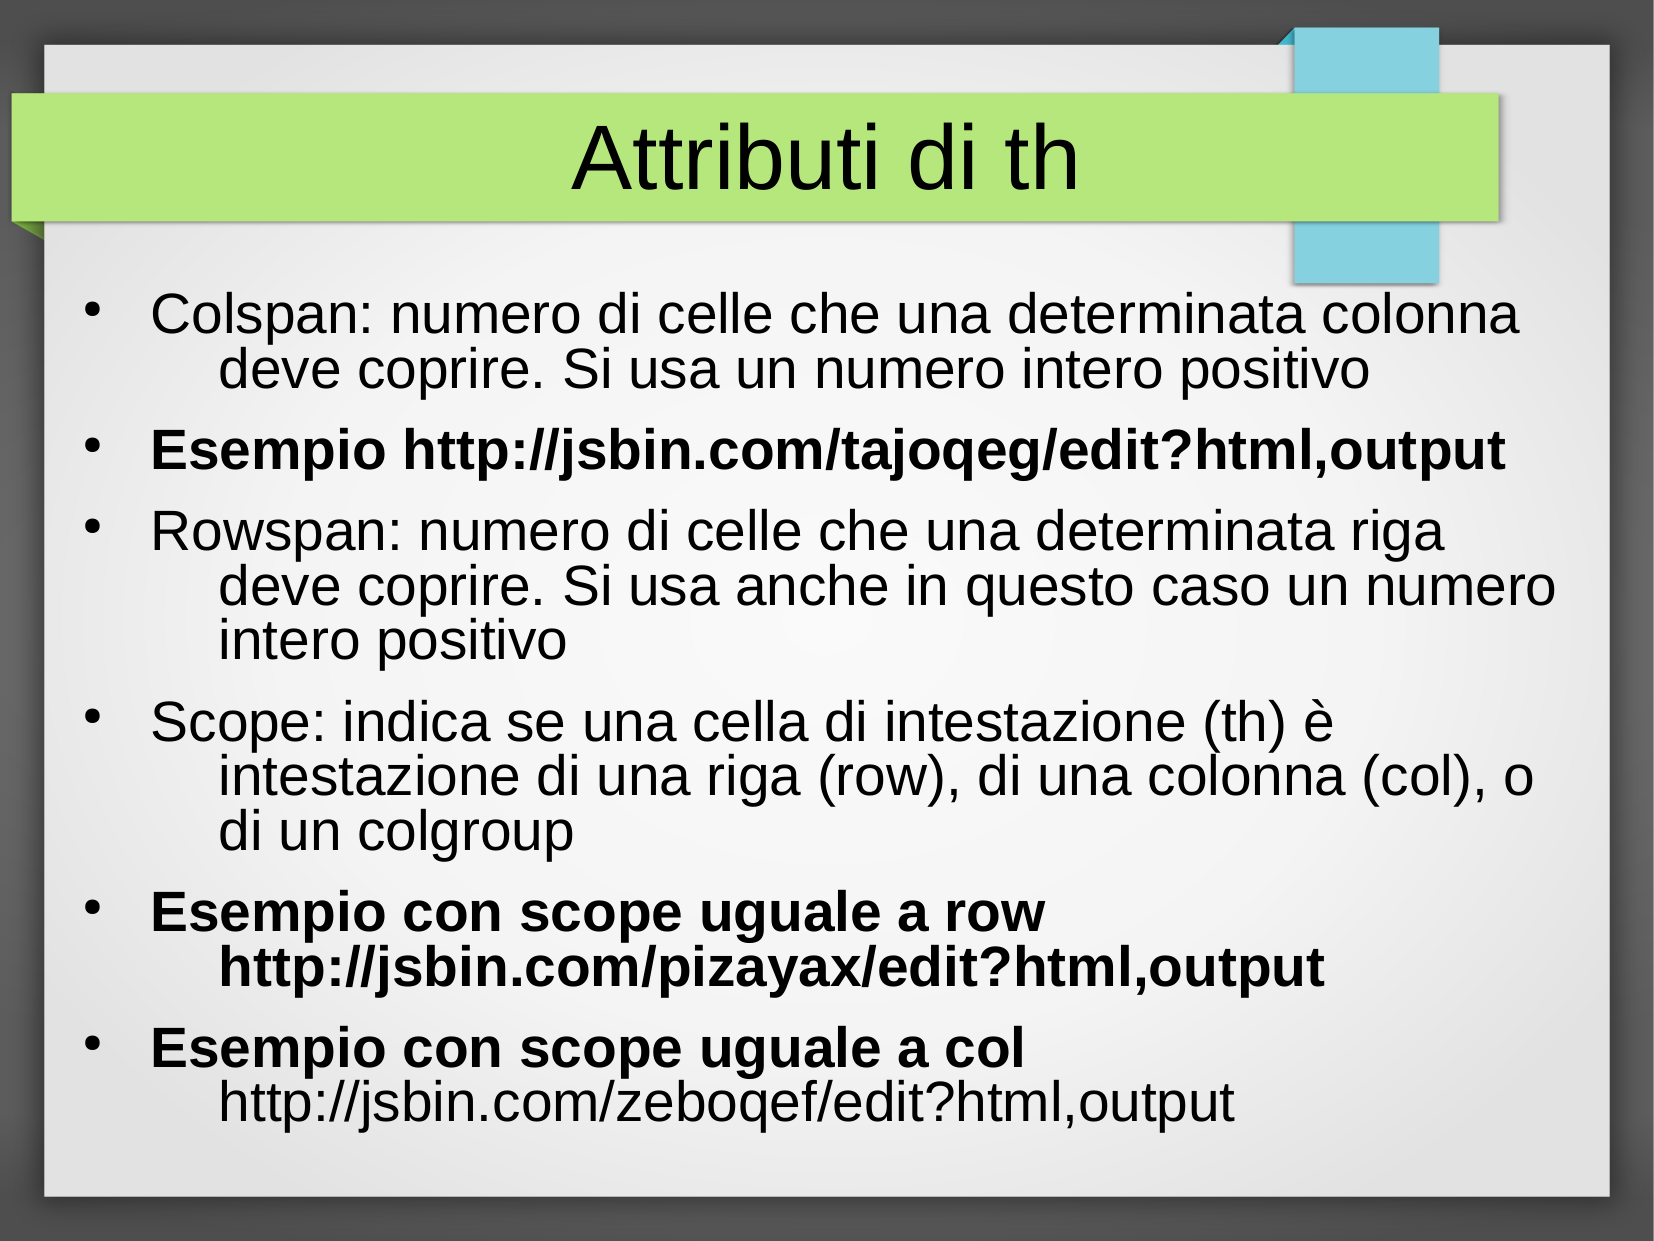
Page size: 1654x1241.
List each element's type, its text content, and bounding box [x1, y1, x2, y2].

title Attributi di th [82, 49, 1571, 257]
list Colspan: numero di celle che una determinata colonna deve coprire. Si usa un numero intero positivo Esempio http://jsbin.com/tajoqeg/edit?html,output Rowspan: numero di celle che una determinata riga deve coprire. Si usa anche in questo caso un numero intero positivo Scope: indica se una cella di intestazione (th) è intestazione di una riga (row), di una colonna (col), o di un colgroup Esempio con scope uguale a row http://jsbin.com/pizayax/edit?html,output Esempio con scope uguale a col http://jsbin.com/zeboqef/edit?html,output [82, 290, 1571, 1146]
picture [0, 0, 1654, 1241]
